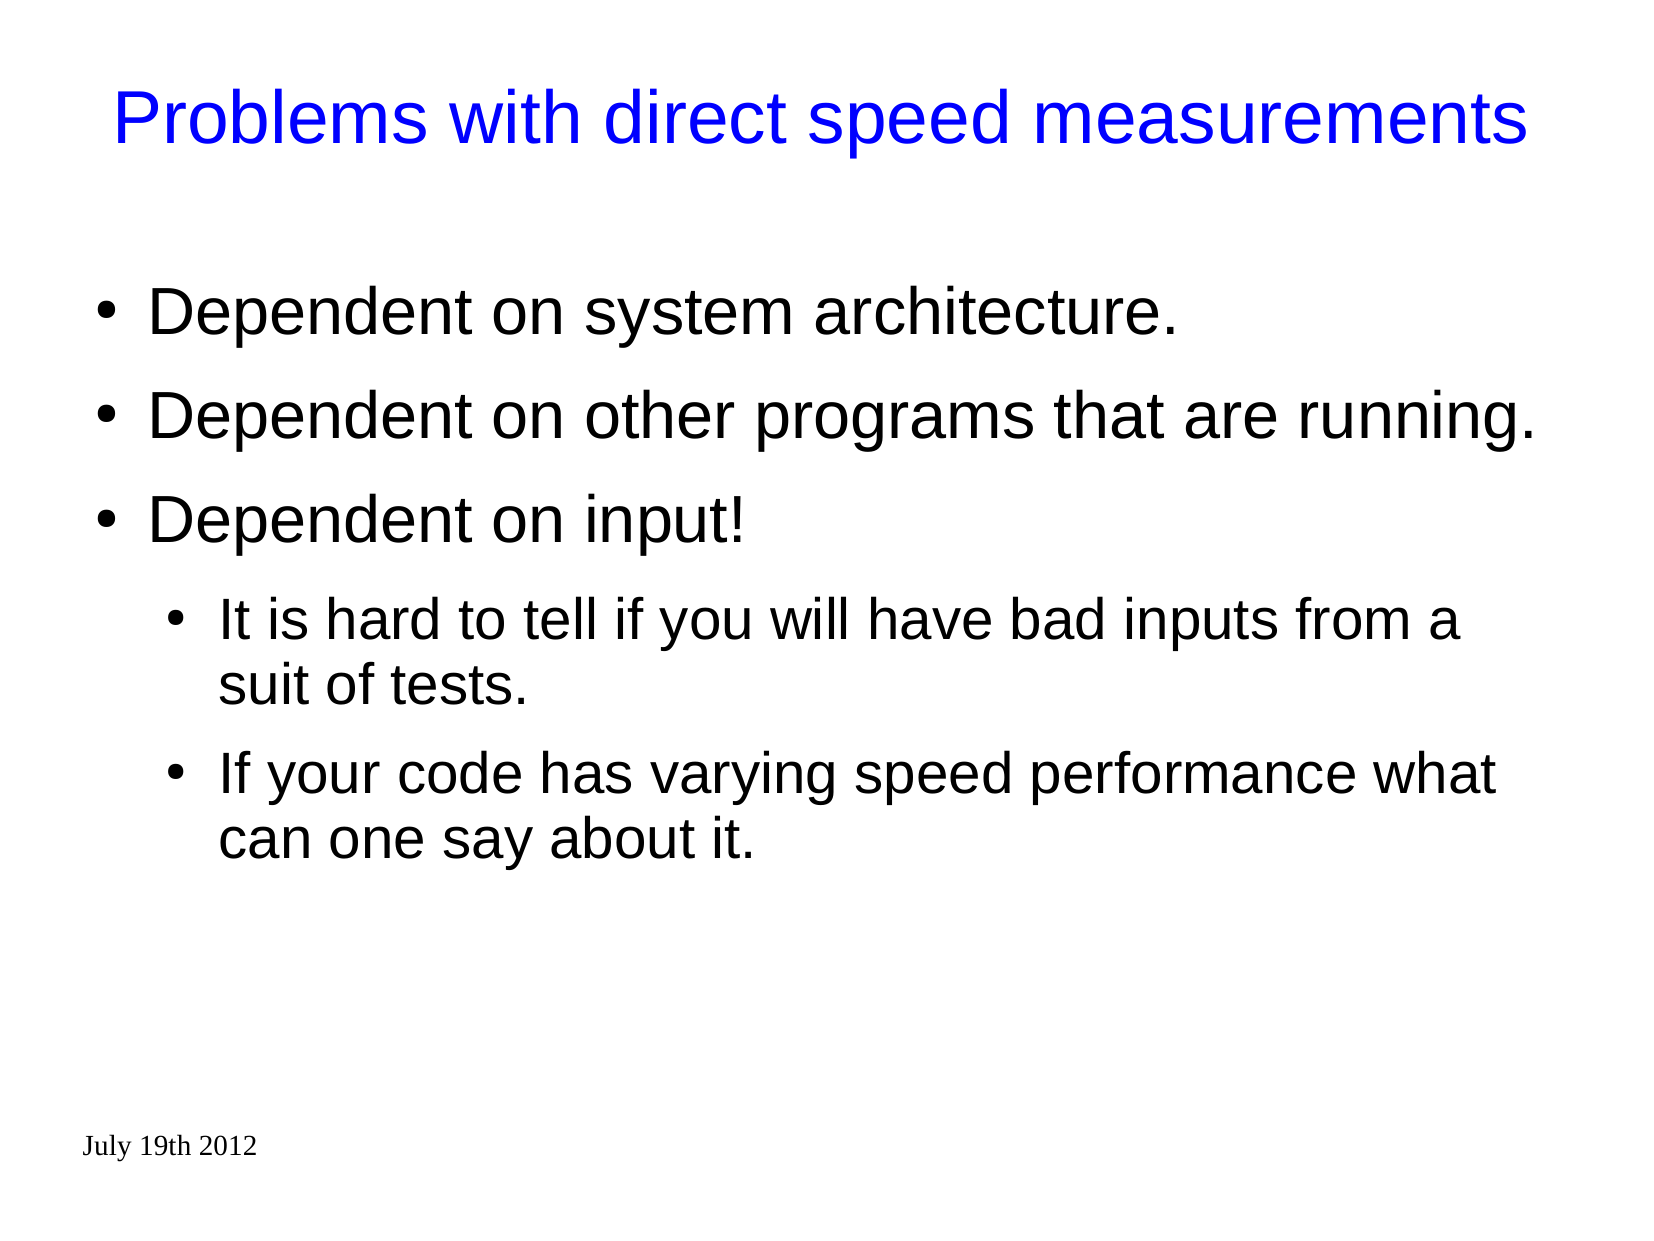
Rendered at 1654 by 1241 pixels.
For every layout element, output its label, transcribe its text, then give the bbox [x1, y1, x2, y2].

list Dependent on system architecture. Dependent on other programs that are running. Dependent on input! It is hard to tell if you will have bad inputs from a suit of tests. If your code has varying speed performance what can one say about it. [76, 274, 1565, 1093]
title Problems with direct speed measurements [76, 58, 1565, 178]
